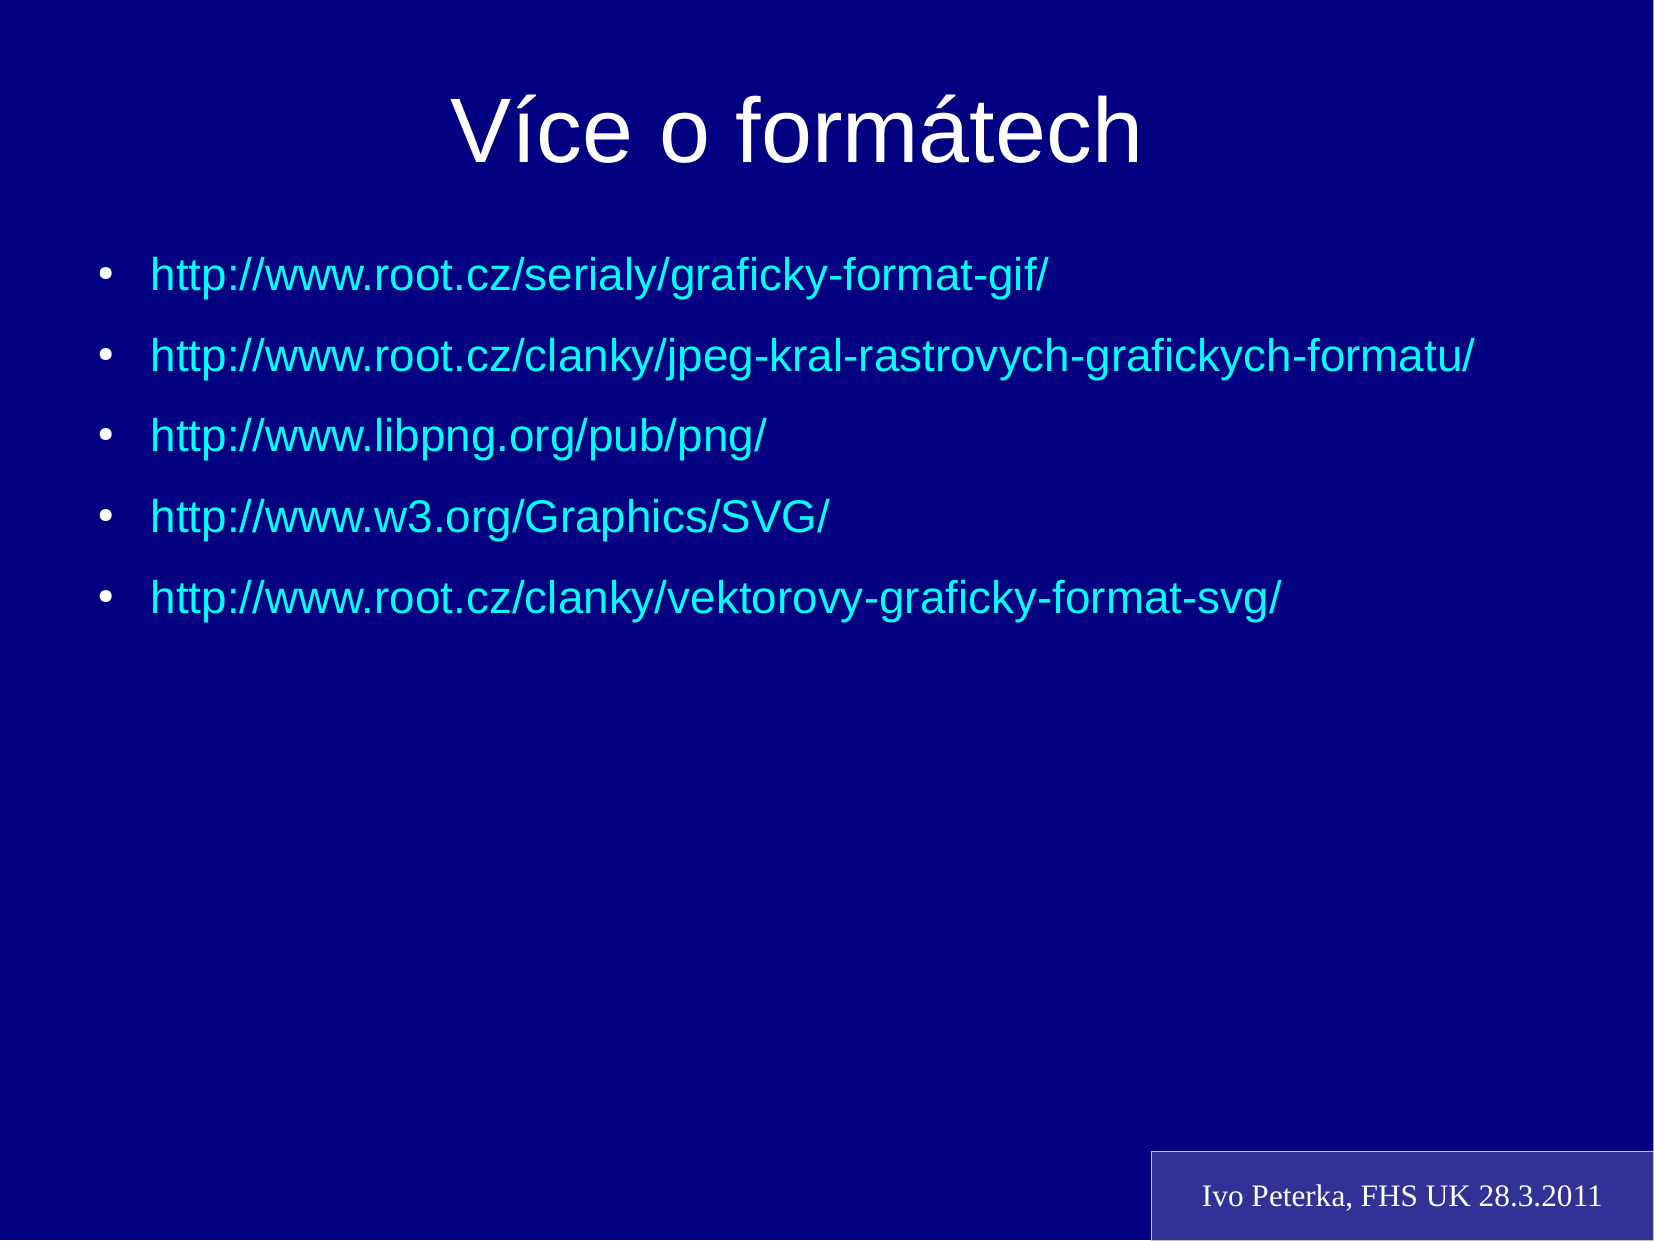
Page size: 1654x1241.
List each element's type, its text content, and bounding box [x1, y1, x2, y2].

list http://www.root.cz/serialy/graficky-format-gif/ http://www.root.cz/clanky/jpeg-kral-rastrovych-grafickych-formatu/ http://www.libpng.org/pub/png/ http://www.w3­.org/Graphics/SVG/ http://www.root.cz/clanky/vektorovy-graficky-format-svg/ [79, 248, 1515, 951]
title Více o formátech [79, 42, 1515, 220]
